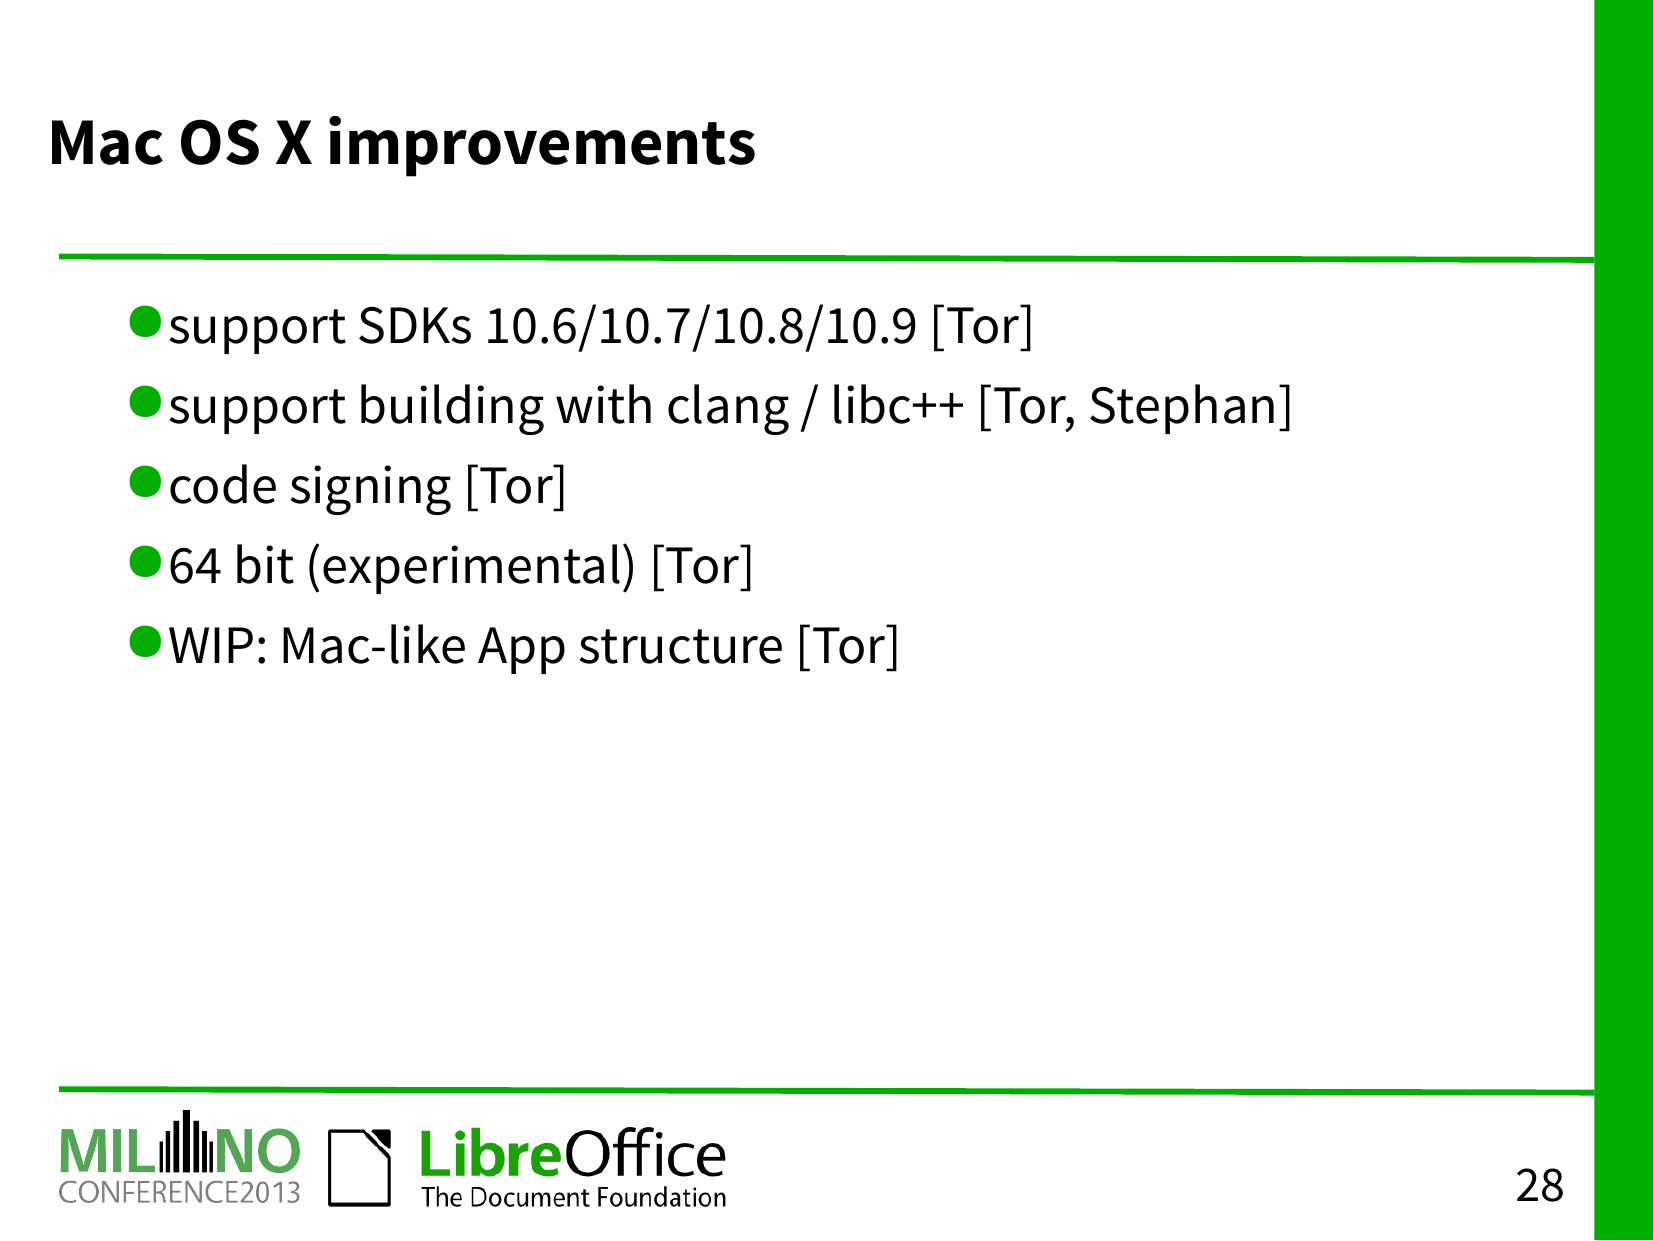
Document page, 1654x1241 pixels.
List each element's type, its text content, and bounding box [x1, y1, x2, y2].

title Mac OS X improvements [47, 36, 1583, 245]
list support SDKs 10.6/10.7/10.8/10.9 [Tor] support building with clang / libc++ [Tor, Stephan] code signing [Tor] 64 bit (experimental) [Tor] WIP: Mac-like App structure [Tor] [35, 290, 1524, 1010]
picture [59, 1093, 756, 1241]
